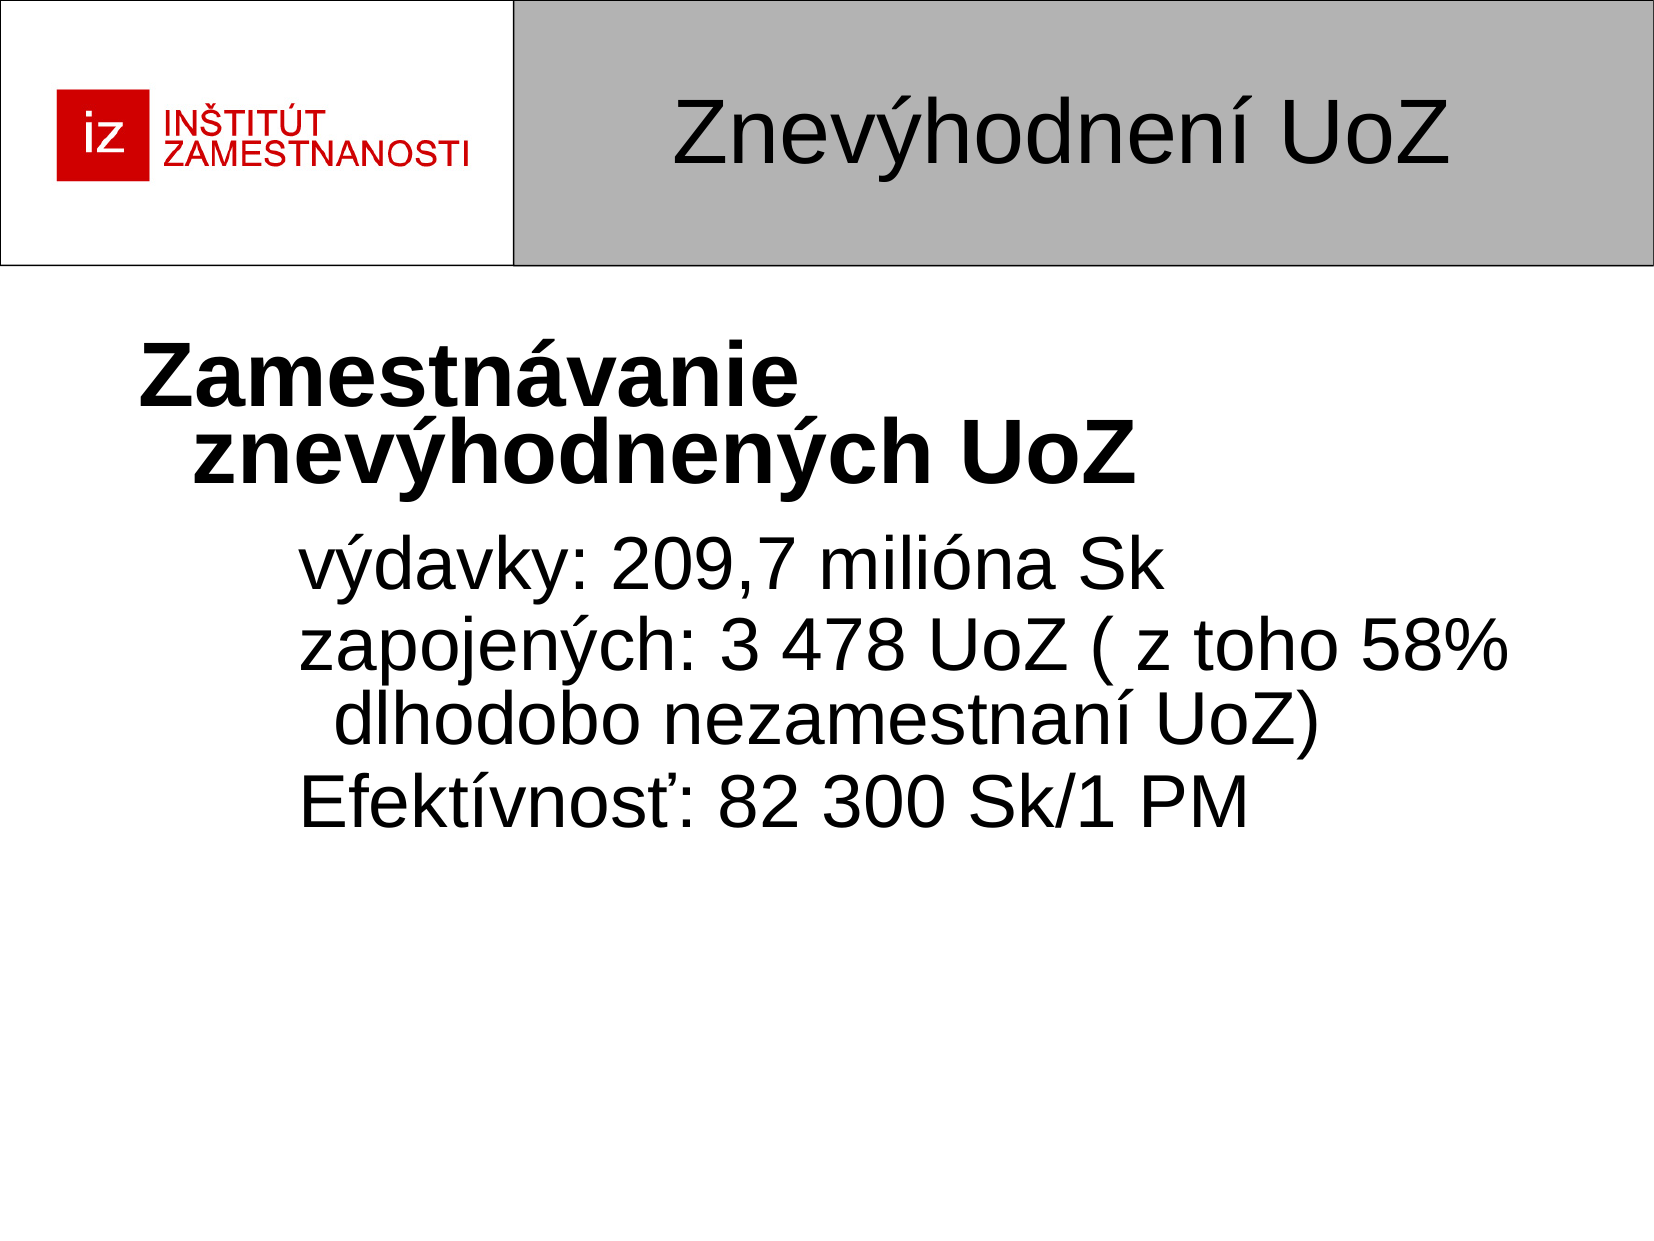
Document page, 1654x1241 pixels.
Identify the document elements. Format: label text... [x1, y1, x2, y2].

list Zamestnávanie znevýhodnených UoZ výdavky: 209,7 milióna Sk zapojených: 3 478 UoZ ( z toho 58% dlhodobo nezamestnaní UoZ)‏ Efektívnosť: 82 300 Sk/1 PM [121, 344, 1533, 1112]
title Znevýhodnení UoZ [560, 44, 1565, 237]
picture [5, 8, 512, 257]
